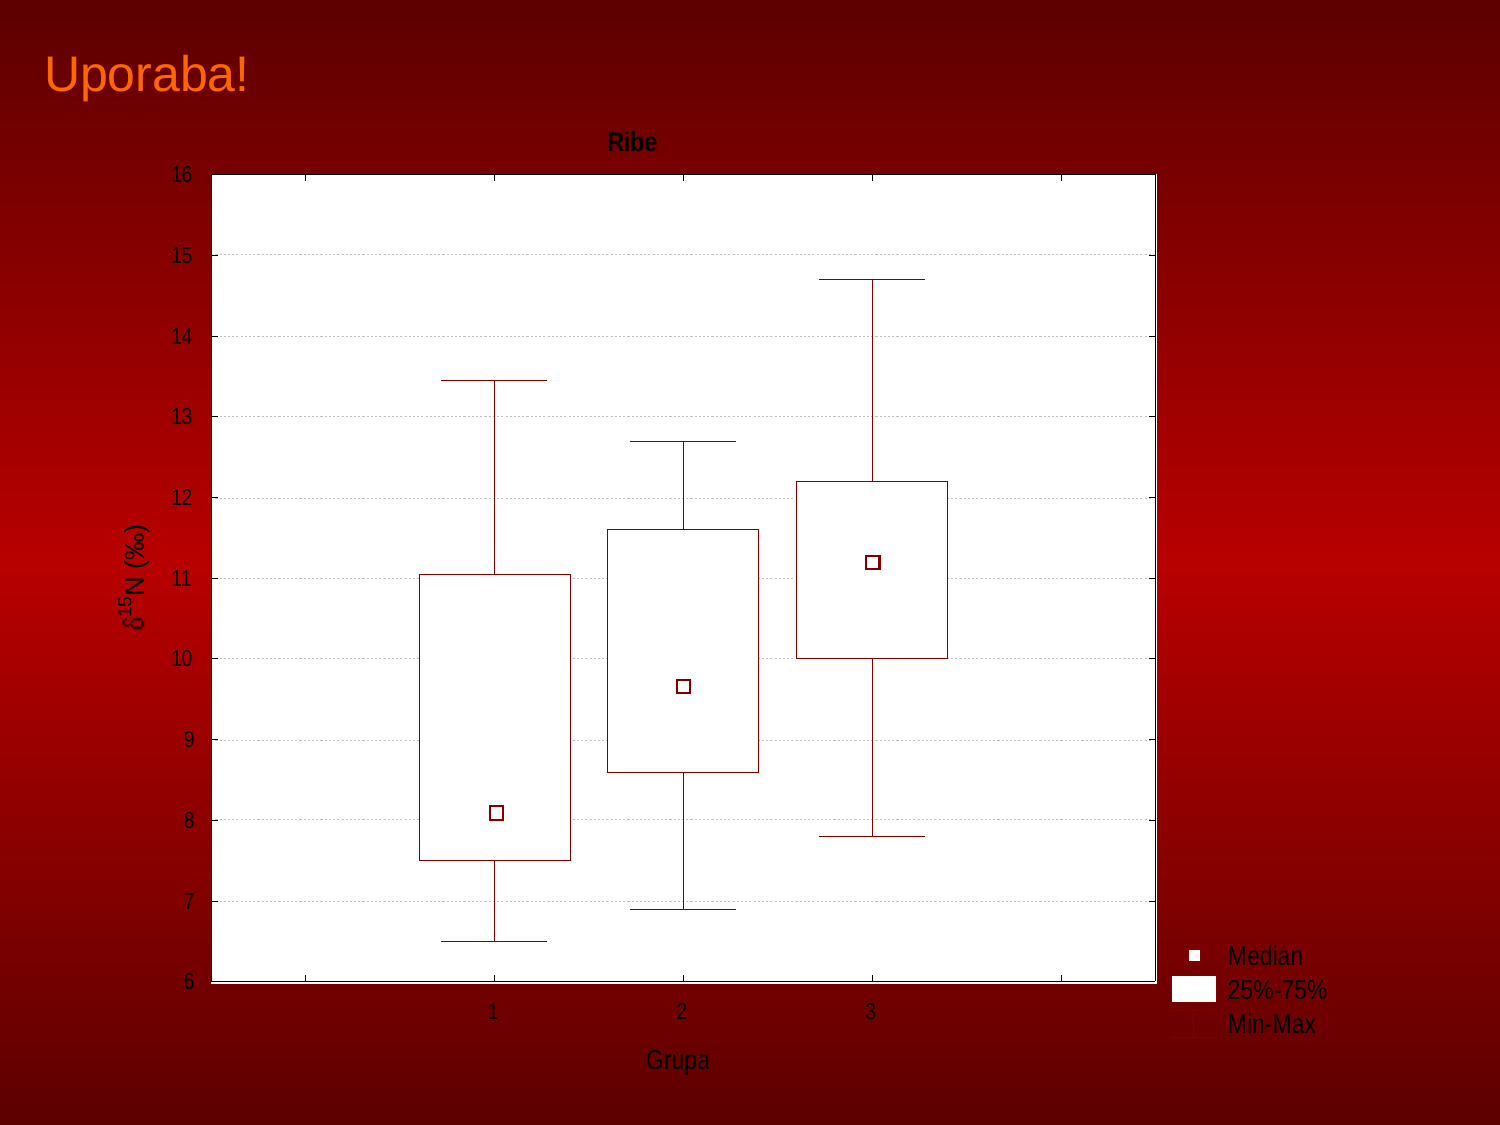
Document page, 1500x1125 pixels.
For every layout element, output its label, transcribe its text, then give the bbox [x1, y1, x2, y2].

title Uporaba! [29, 31, 1380, 112]
picture [99, 104, 1412, 1089]
